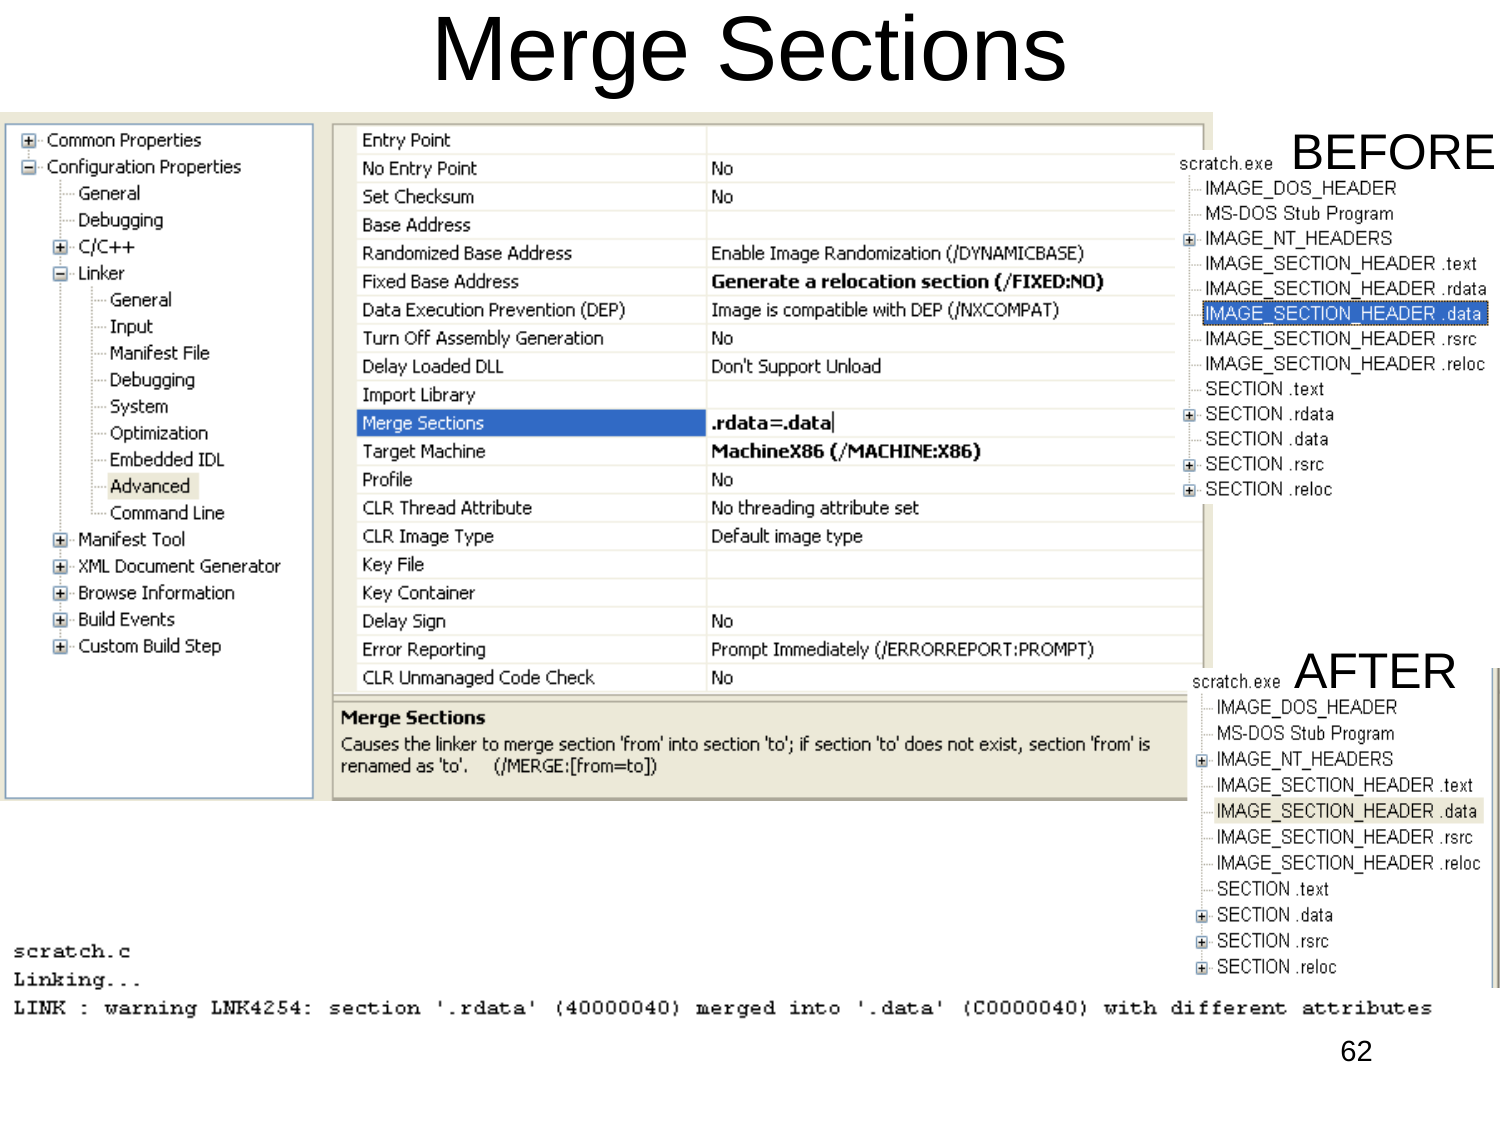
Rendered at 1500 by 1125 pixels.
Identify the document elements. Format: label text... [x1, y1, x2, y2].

picture [0, 112, 1500, 1026]
text_box BEFORE [1276, 111, 1500, 188]
text_box 103 [1074, 1026, 1388, 1101]
text_box AFTER [1279, 630, 1473, 706]
title Merge Sections [0, 0, 1500, 138]
